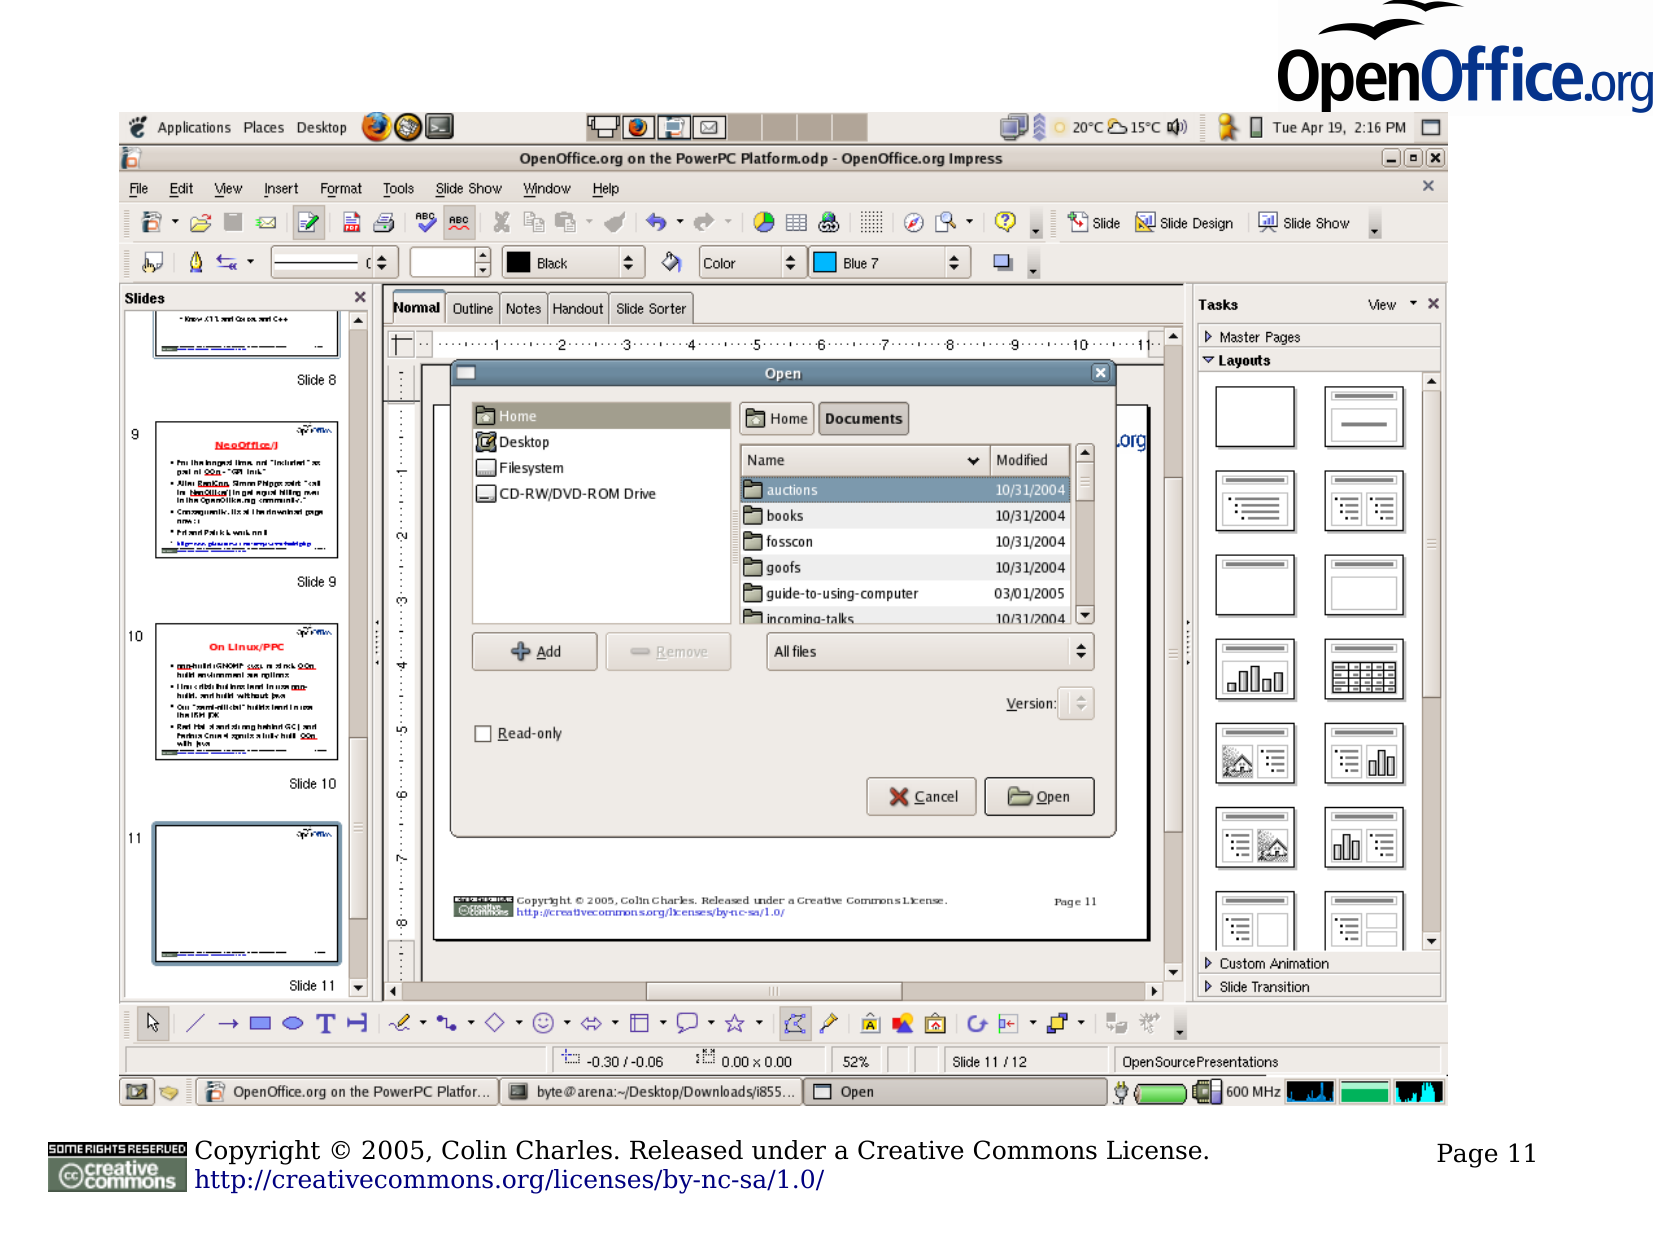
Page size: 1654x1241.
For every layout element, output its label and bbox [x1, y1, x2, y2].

picture [119, 0, 1653, 1106]
picture [48, 1142, 187, 1192]
